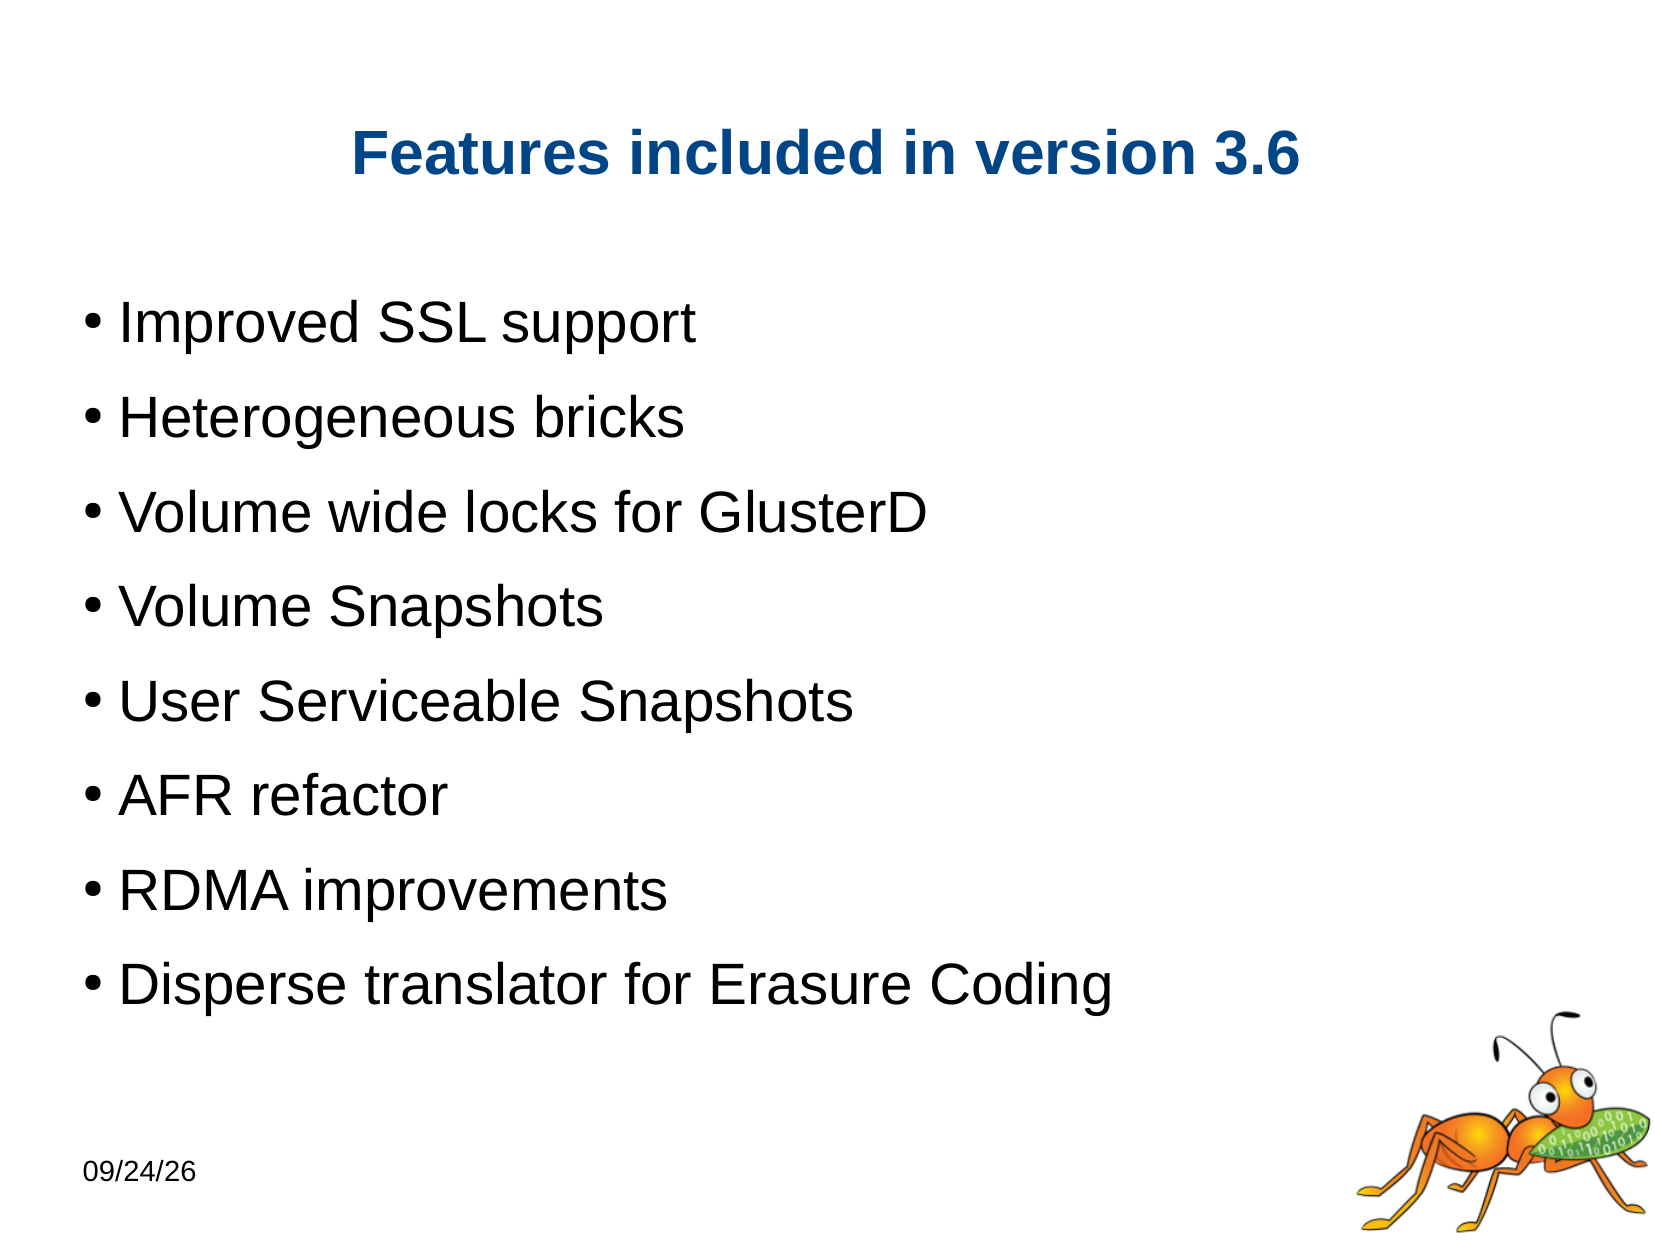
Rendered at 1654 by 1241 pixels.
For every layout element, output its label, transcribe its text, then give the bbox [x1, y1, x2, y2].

list Improved SSL support Heterogeneous bricks Volume wide locks for GlusterD Volume Snapshots User Serviceable Snapshots AFR refactor RDMA improvements Disperse translator for Erasure Coding [82, 290, 1571, 1010]
picture [1353, 1009, 1654, 1235]
title Features included in version 3.6 [82, 49, 1571, 257]
